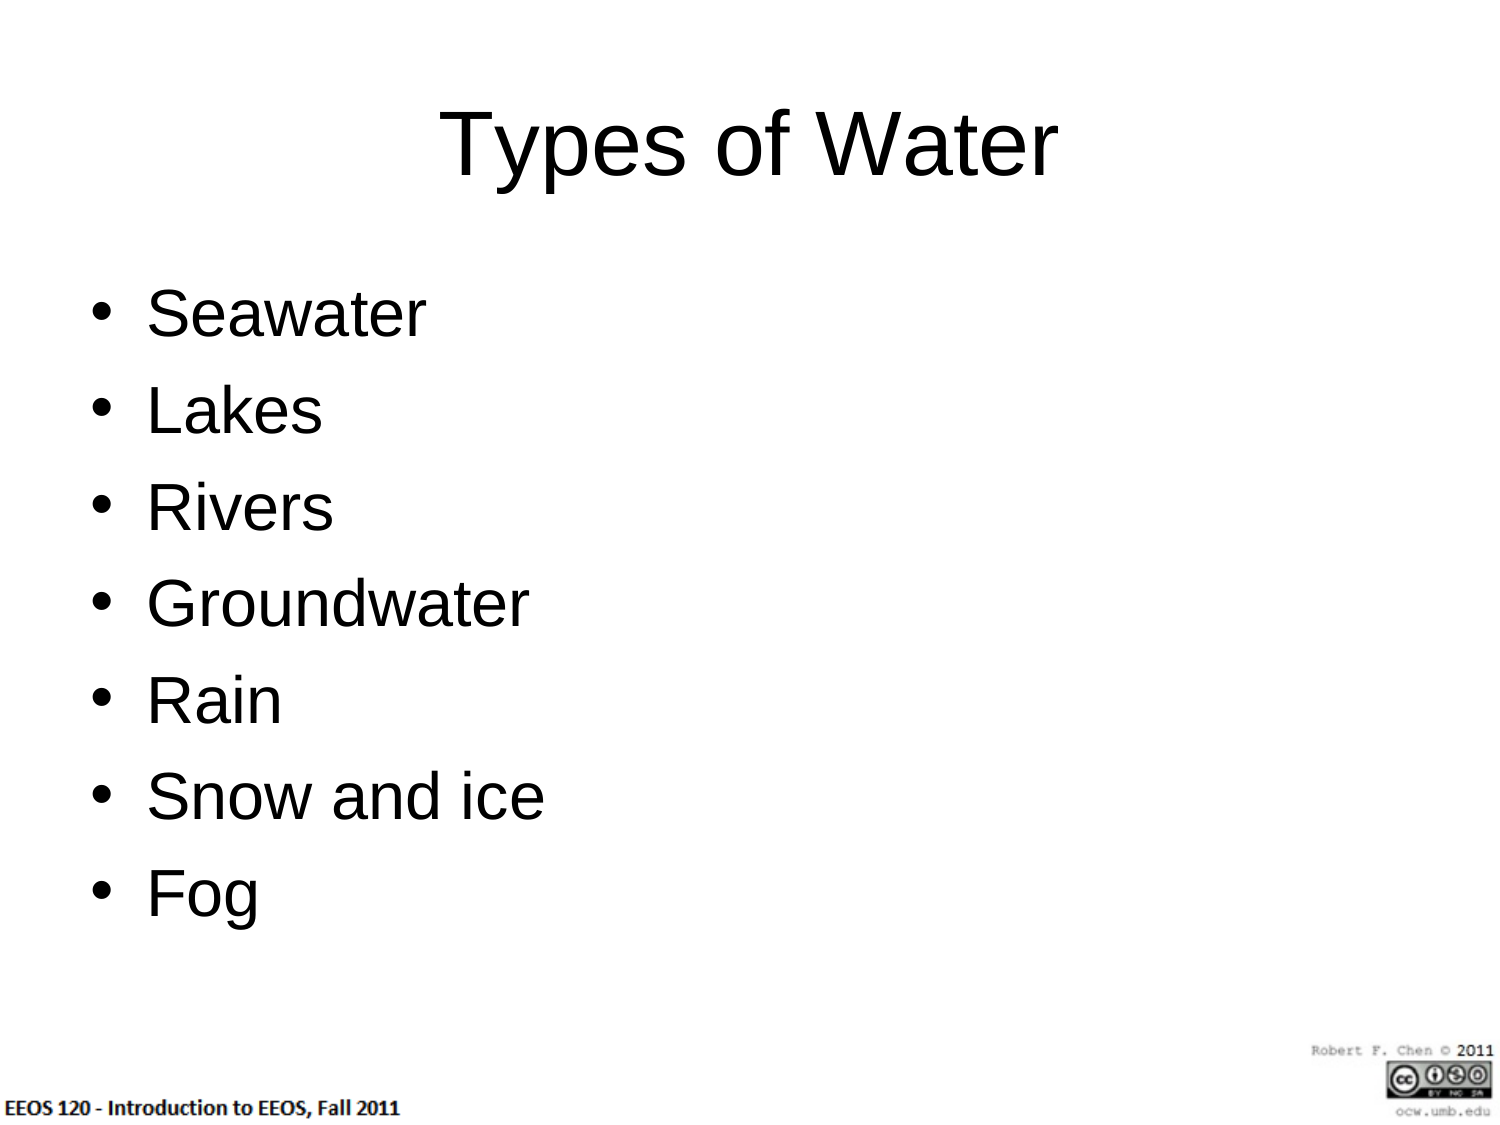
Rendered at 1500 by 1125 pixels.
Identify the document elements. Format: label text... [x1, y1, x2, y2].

picture [0, 1090, 405, 1125]
picture [1304, 1039, 1500, 1125]
title Types of Water [75, 45, 1426, 233]
list Seawater Lakes Rivers Groundwater Rain Snow and ice Fog [75, 262, 1426, 1034]
